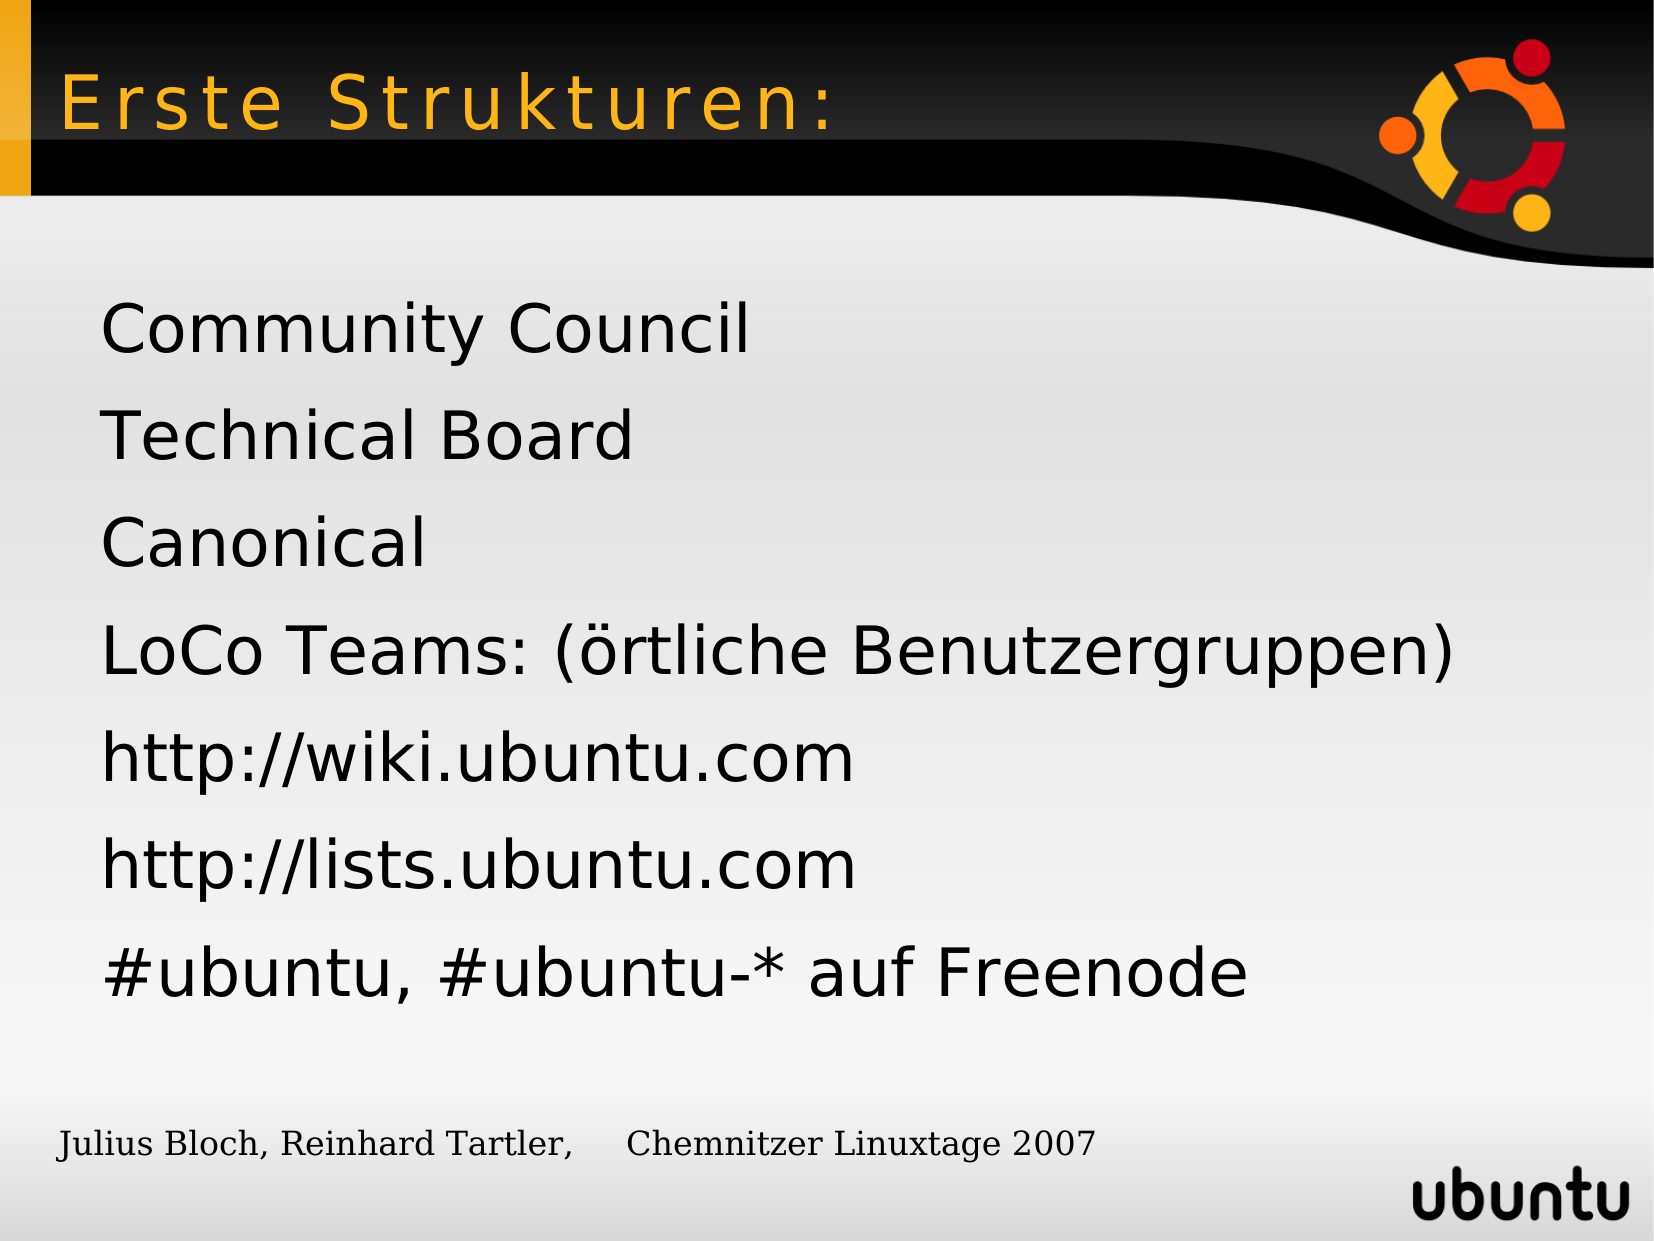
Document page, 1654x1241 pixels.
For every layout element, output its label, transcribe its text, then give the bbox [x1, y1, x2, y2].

picture [0, 0, 1654, 1241]
list Community Council Technical Board Canonical LoCo Teams: (örtliche Benutzergruppen) http://wiki.ubuntu.com http://lists.ubuntu.com #ubuntu, #ubuntu-* auf Freenode [82, 290, 1571, 1094]
title Erste Strukturen: [59, 36, 1270, 171]
